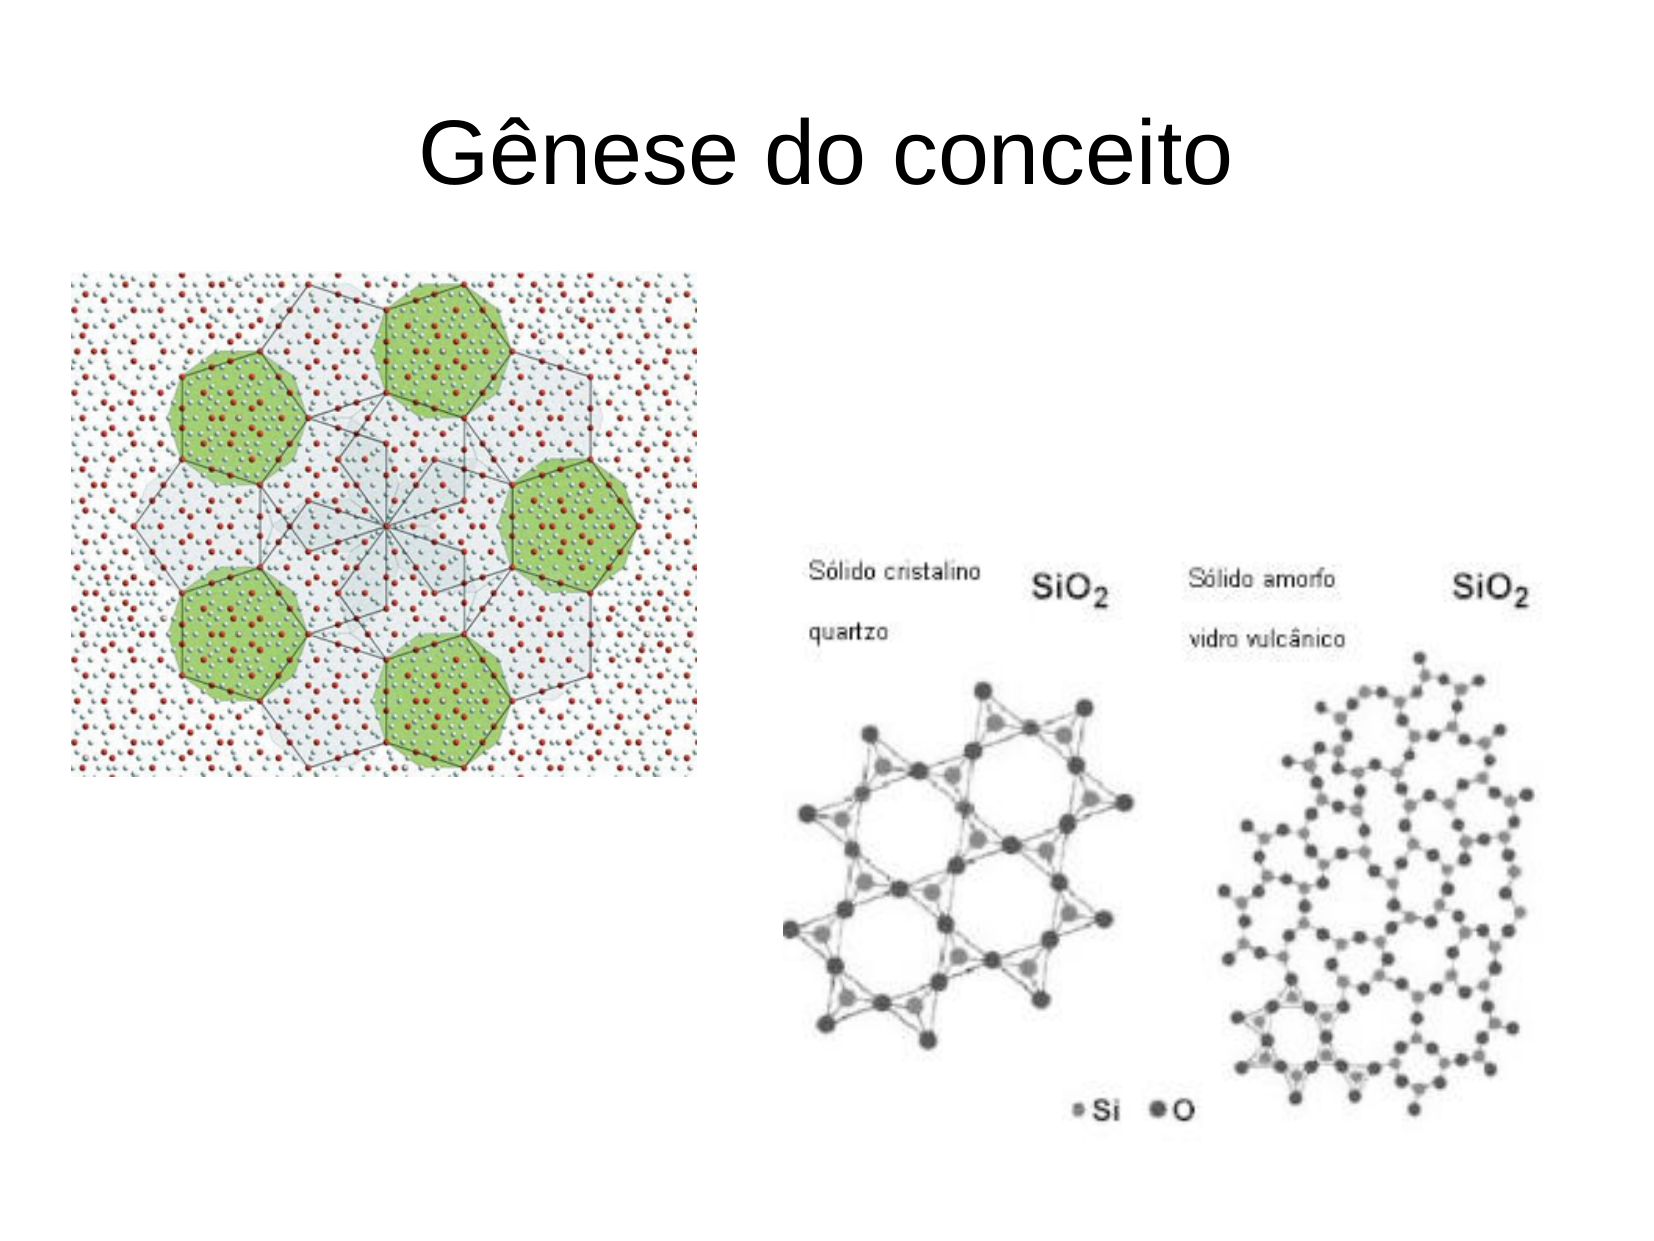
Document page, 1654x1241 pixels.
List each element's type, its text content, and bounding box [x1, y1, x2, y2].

picture [783, 543, 1560, 1144]
title Gênese do conceito [82, 49, 1571, 257]
picture [71, 271, 697, 777]
